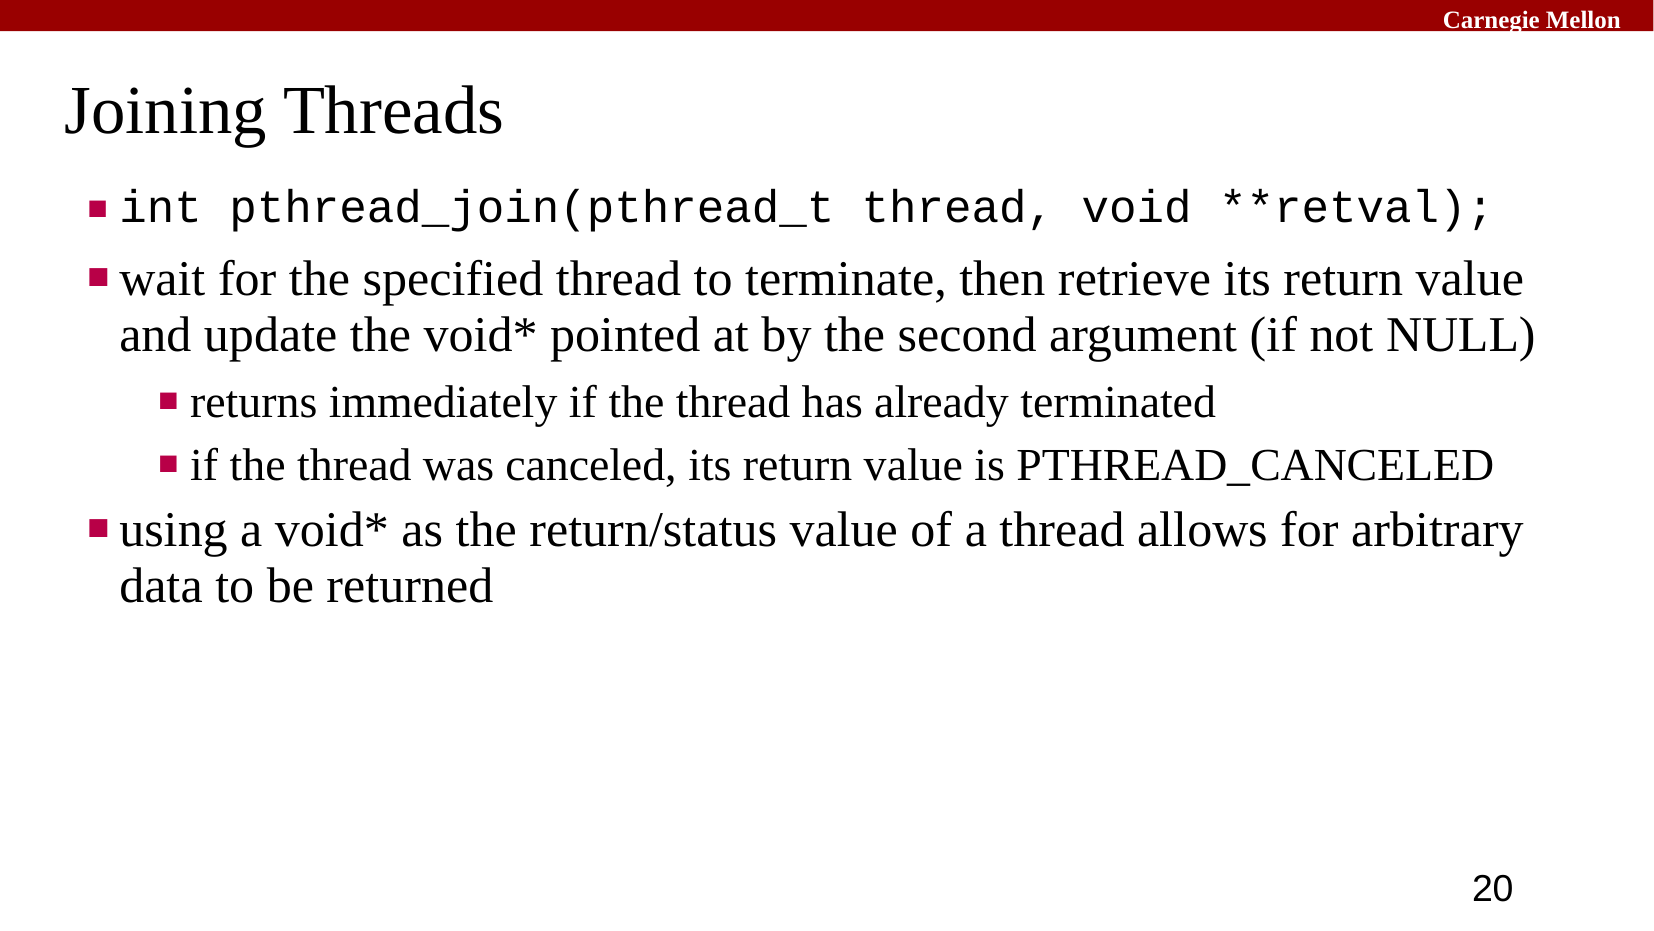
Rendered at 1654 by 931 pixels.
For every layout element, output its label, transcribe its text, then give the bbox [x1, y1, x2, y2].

list int pthread_join(pthread_t thread, void **retval); wait for the specified thread to terminate, then retrieve its return value and update the void* pointed at by the second argument (if not NULL) returns immediately if the thread has already terminated if the thread was canceled, its return value is PTHREAD_CANCELED using a void* as the return/status value of a thread allows for arbitrary data to be returned [71, 184, 1576, 859]
title Joining Threads [64, 58, 1576, 163]
